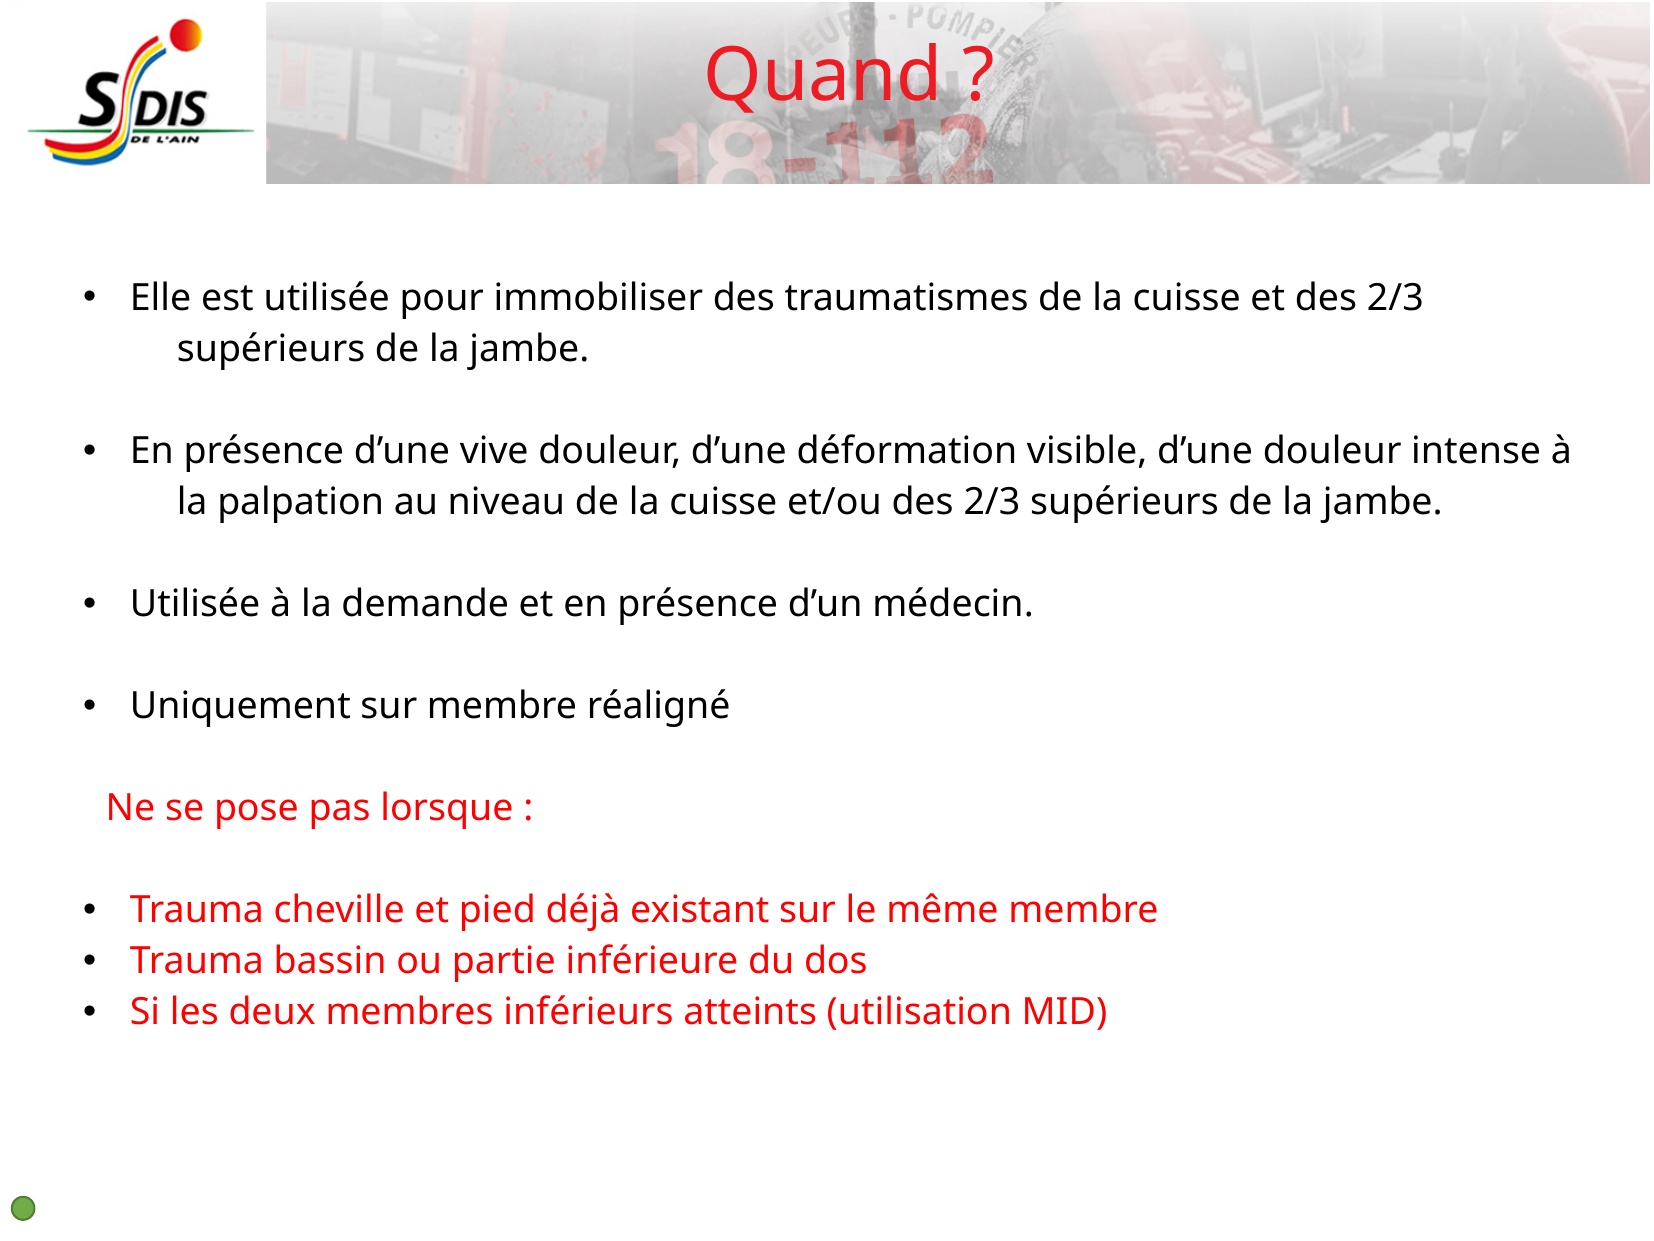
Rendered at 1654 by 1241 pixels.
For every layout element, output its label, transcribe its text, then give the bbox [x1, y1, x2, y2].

text_box Elle est utilisée pour immobiliser des traumatismes de la cuisse et des 2/3 supérieurs de la jambe. En présence d’une vive douleur, d’une déformation visible, d’une douleur intense à la palpation au niveau de la cuisse et/ou des 2/3 supérieurs de la jambe. Utilisée à la demande et en présence d’un médecin. Uniquement sur membre réaligné Ne se pose pas lorsque : Trauma cheville et pied déjà existant sur le même membre Trauma bassin ou partie inférieure du dos Si les deux membres inférieurs atteints (utilisation MID) [68, 262, 1610, 1220]
text_box [11, 1196, 35, 1220]
title Quand ? [68, 25, 1632, 117]
picture [11, 2, 1650, 184]
